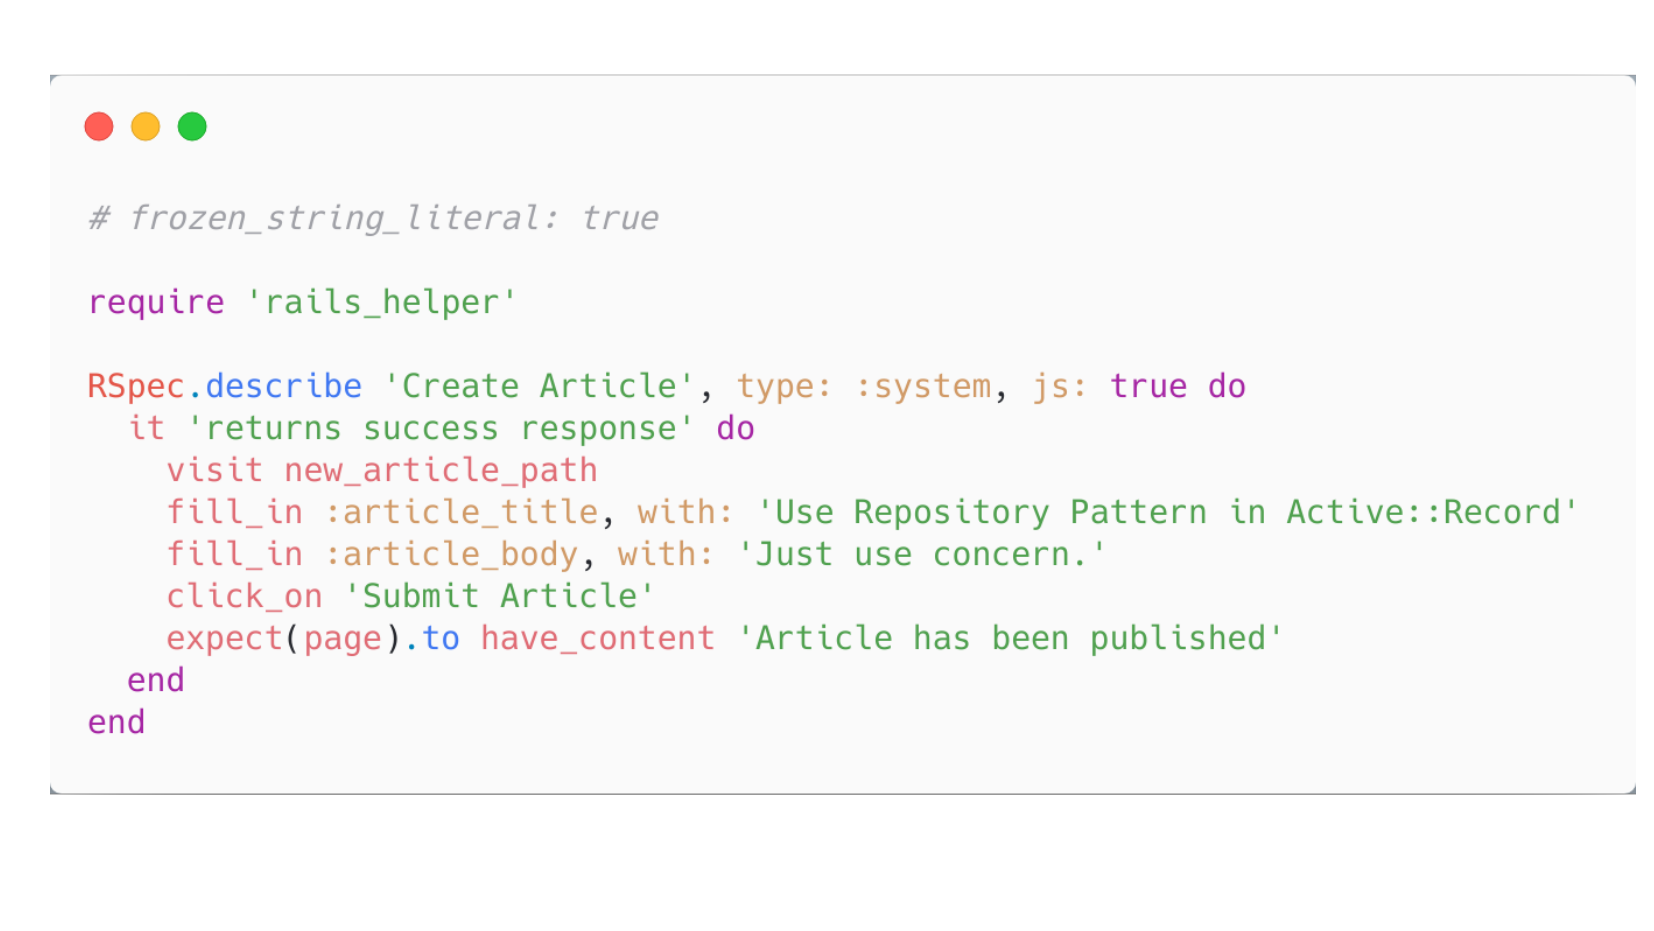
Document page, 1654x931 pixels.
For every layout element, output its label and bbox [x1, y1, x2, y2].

picture [50, 74, 1636, 795]
